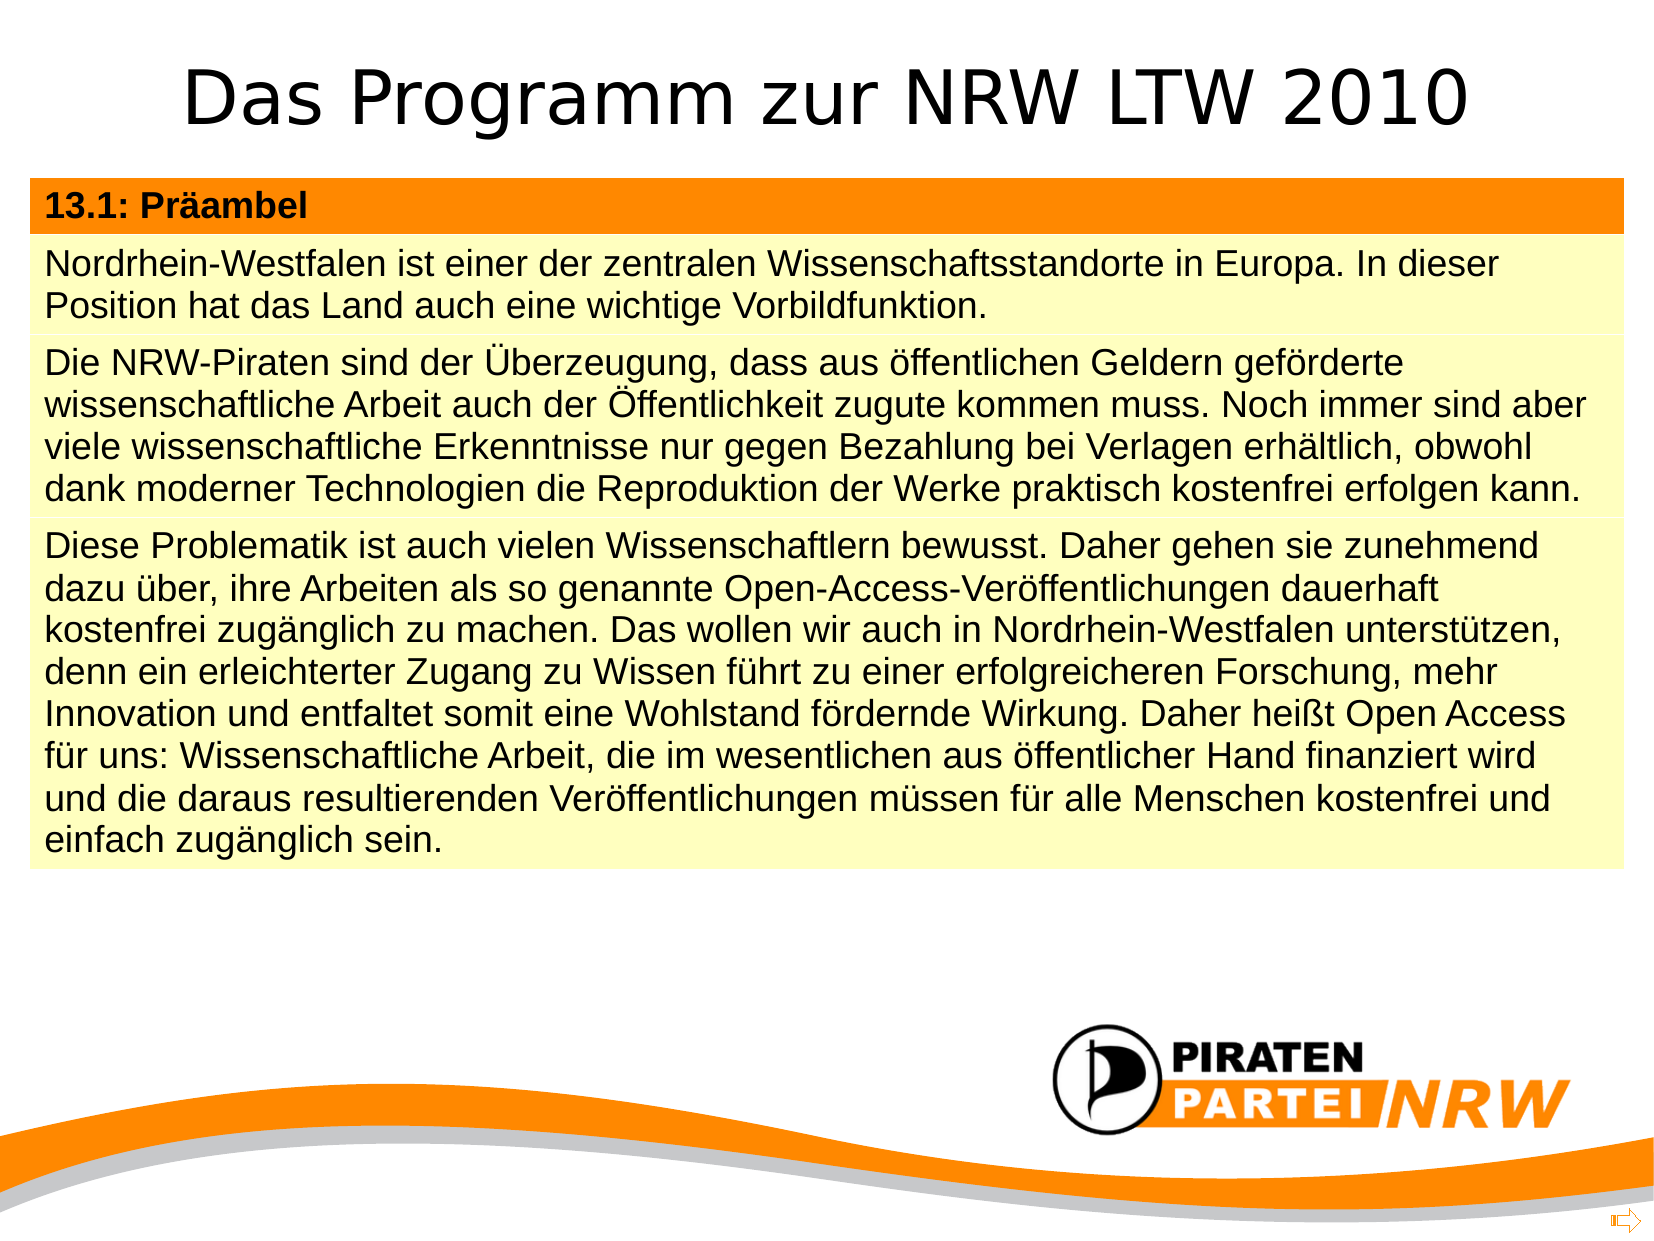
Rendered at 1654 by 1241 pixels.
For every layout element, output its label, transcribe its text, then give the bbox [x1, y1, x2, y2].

table_cell Die NRW-Piraten sind der Überzeugung, dass aus öffentlichen Geldern geförderte wissenschaftliche Arbeit auch der Öffentlichkeit zugute kommen muss. Noch immer sind aber viele wissenschaftliche Erkenntnisse nur gegen Bezahlung bei Verlagen erhältlich, obwohl dank moderner Technologien die Reproduktion der Werke praktisch kostenfrei erfolgen kann. [30, 335, 1624, 517]
table_header 13.1: Präambel [30, 178, 1624, 234]
table_cell Nordrhein-Westfalen ist einer der zentralen Wissenschaftsstandorte in Europa. In dieser Position hat das Land auch eine wichtige Vorbildfunktion. [30, 235, 1624, 334]
picture [1045, 1021, 1579, 1140]
title Das Programm zur NRW LTW 2010 [82, 54, 1571, 143]
table_cell Diese Problematik ist auch vielen Wissenschaftlern bewusst. Daher gehen sie zunehmend dazu über, ihre Arbeiten als so genannte Open-Access-Veröffentlichungen dauerhaft kostenfrei zugänglich zu machen. Das wollen wir auch in Nordrhein-Westfalen unterstützen, denn ein erleichterter Zugang zu Wissen führt zu einer erfolgreicheren Forschung, mehr Innovation und entfaltet somit eine Wohlstand fördernde Wirkung. Daher heißt Open Access für uns: Wissenschaftliche Arbeit, die im wesentlichen aus öffentlicher Hand finanziert wird und die daraus resultierenden Veröffentlichungen müssen für alle Menschen kostenfrei und einfach zugänglich sein. [30, 518, 1624, 869]
